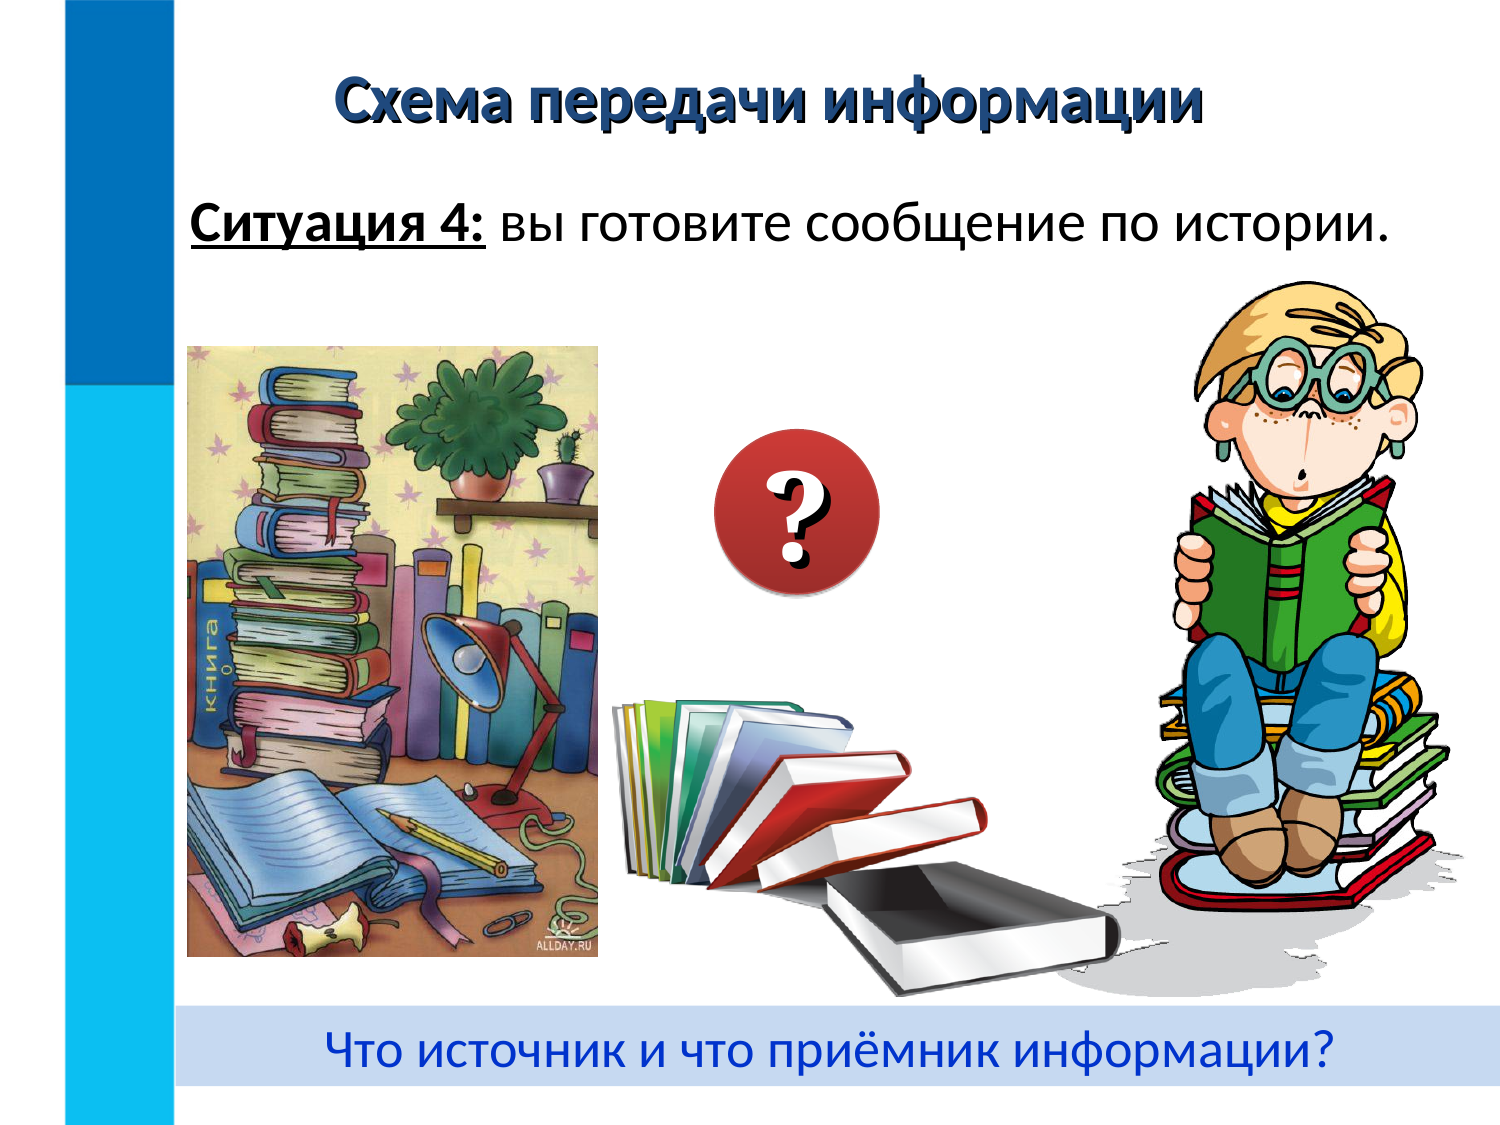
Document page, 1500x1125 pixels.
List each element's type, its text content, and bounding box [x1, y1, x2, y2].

title Схема передачи информации [74, 0, 1465, 188]
text_box Что источник и что приёмник информации? [175, 1005, 1500, 1087]
picture [0, 0, 1500, 1125]
text_box ? [714, 429, 879, 594]
list Ситуация 4: вы готовите сообщение по истории. [175, 175, 1454, 364]
